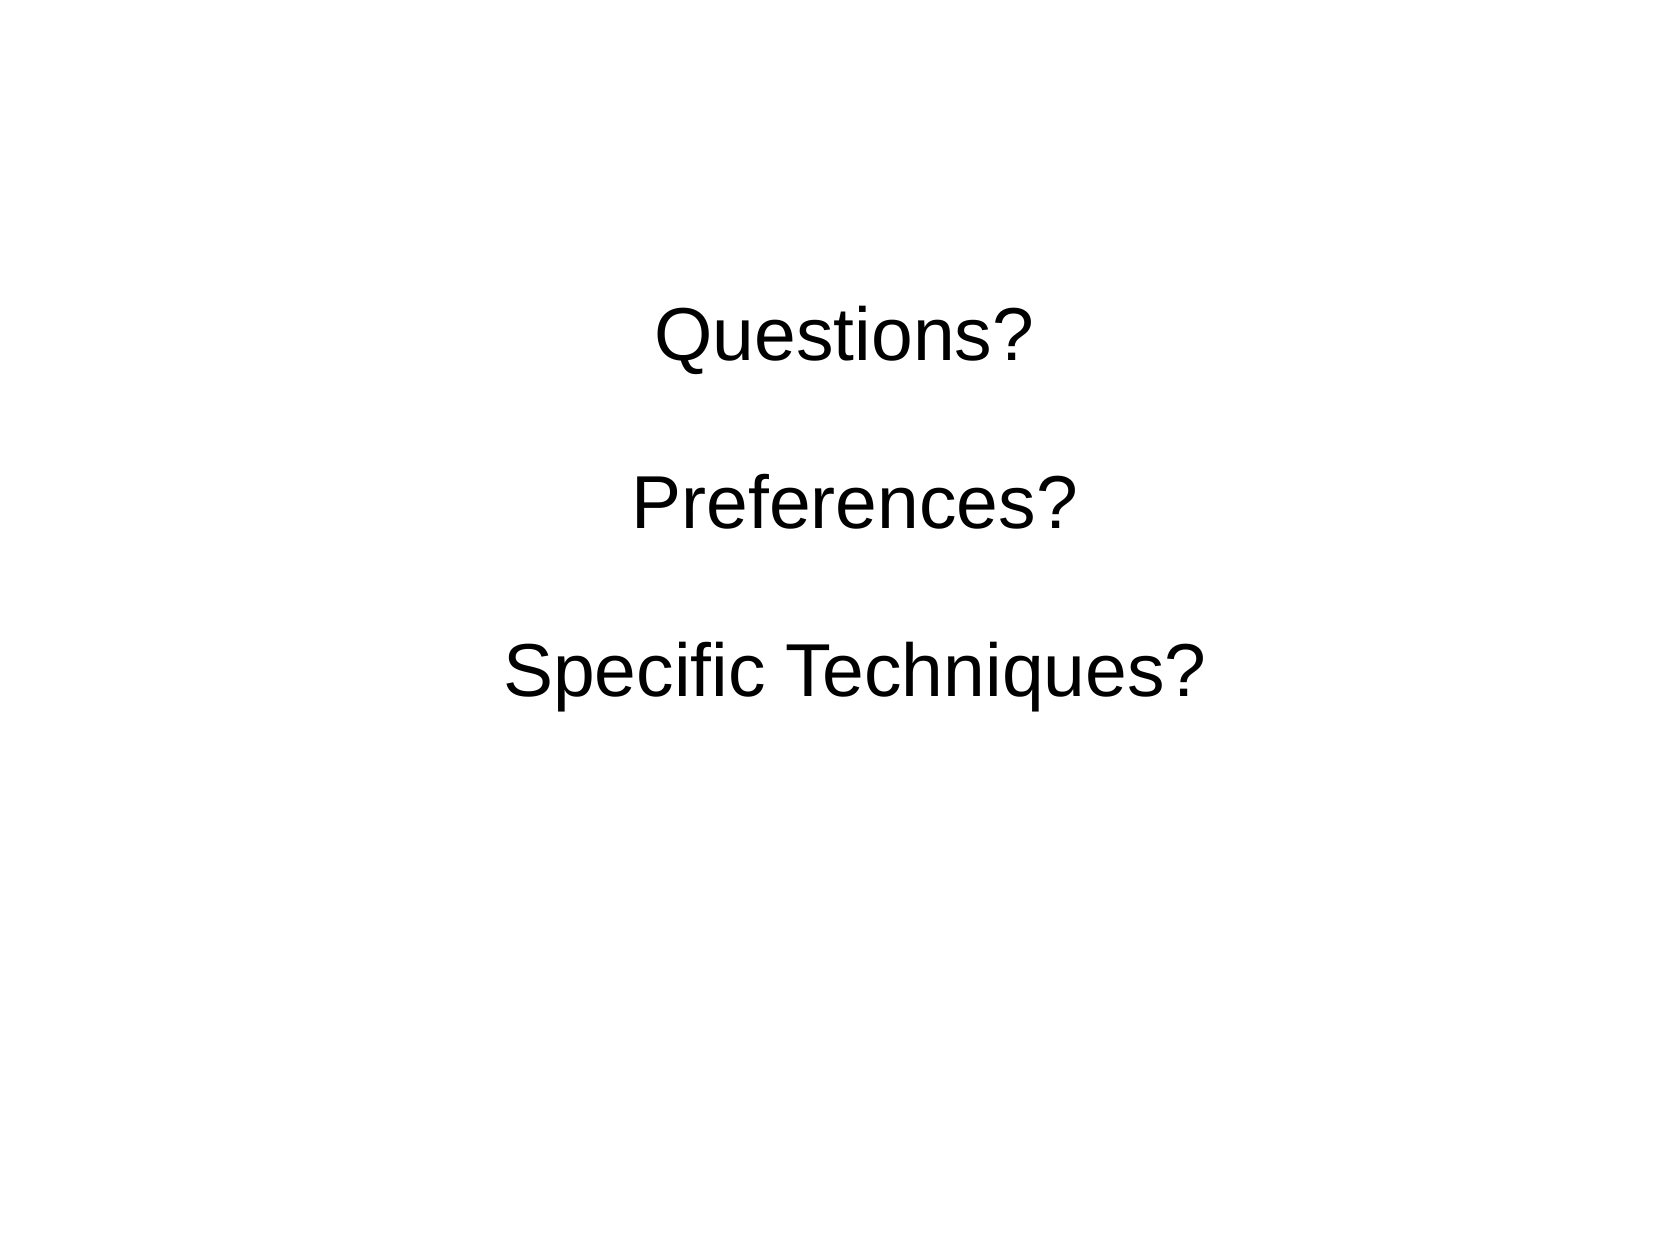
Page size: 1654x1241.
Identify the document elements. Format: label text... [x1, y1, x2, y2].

text_box Questions? Preferences? Specific Techniques? [270, 285, 1441, 720]
